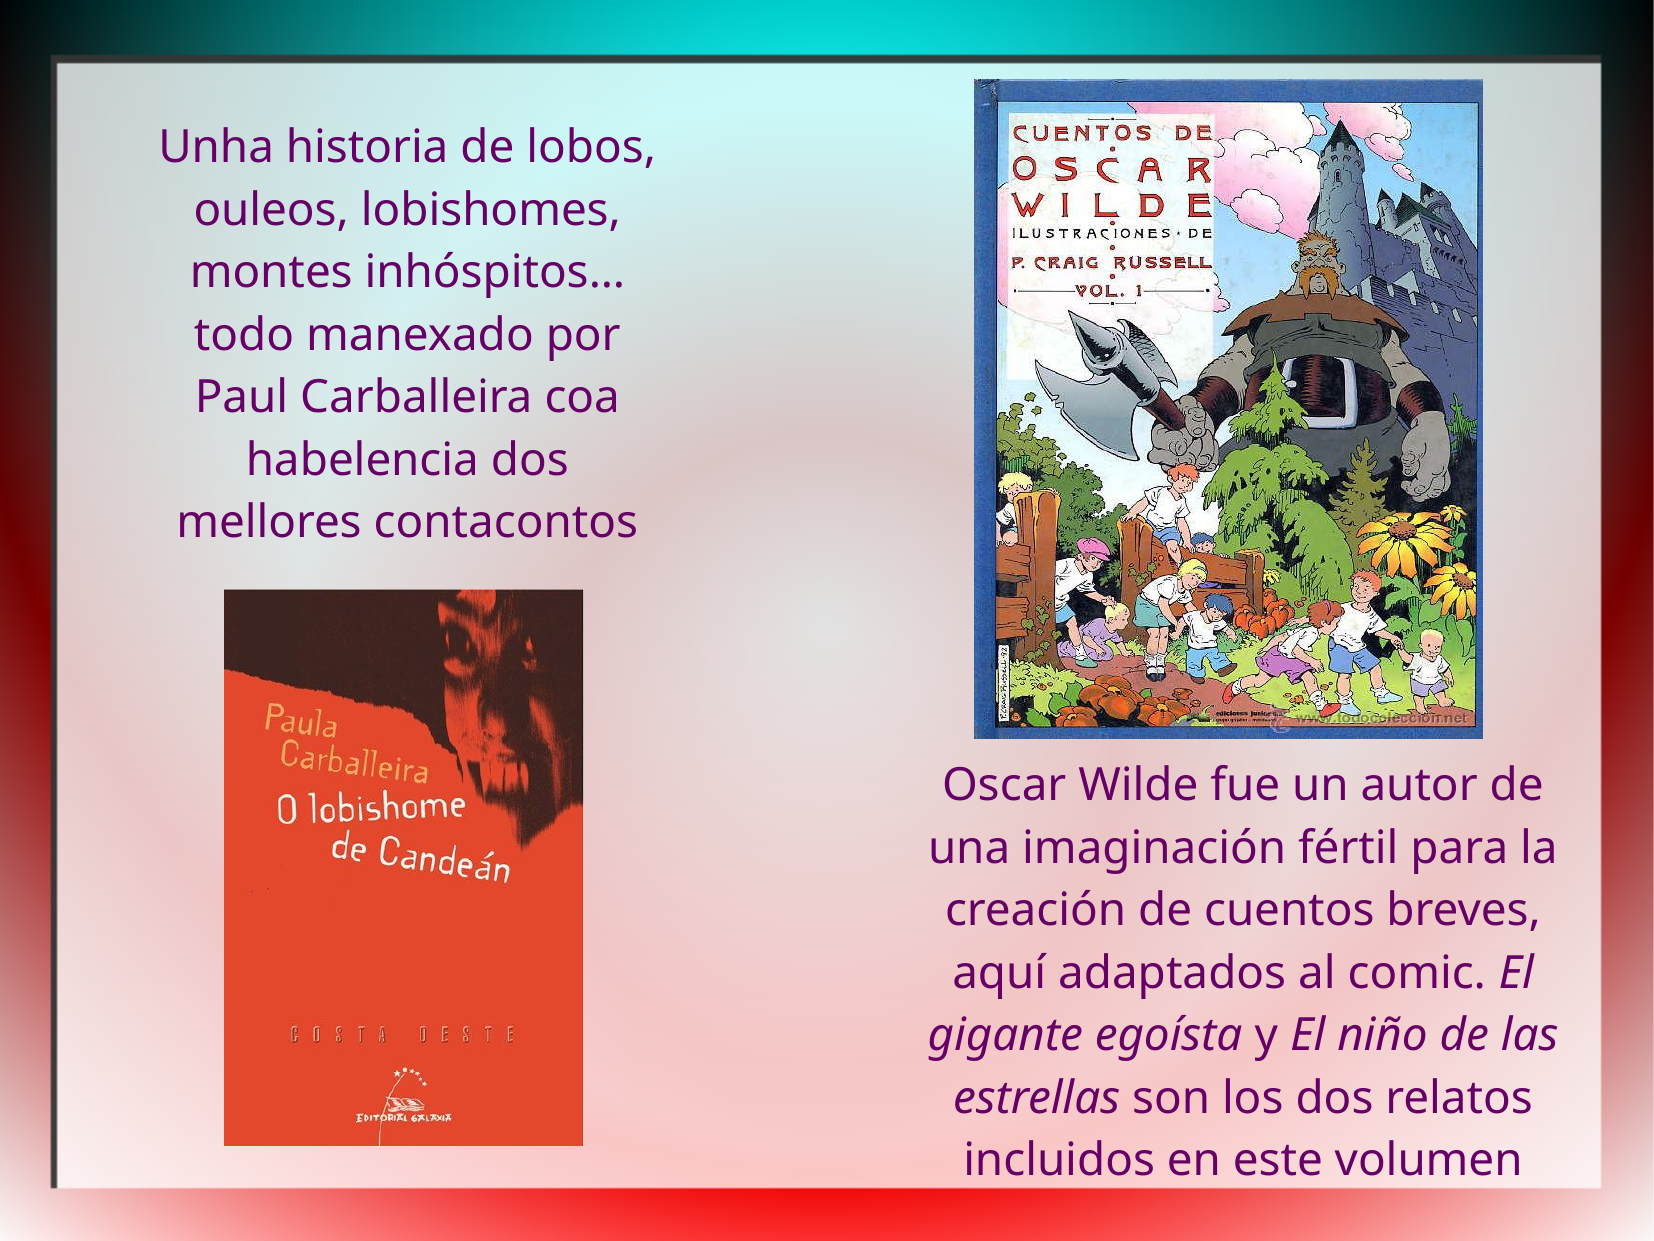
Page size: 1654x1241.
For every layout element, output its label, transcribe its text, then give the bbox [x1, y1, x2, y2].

picture [0, 0, 1654, 1241]
text_box Oscar Wilde fue un autor de una imaginación fértil para la creación de cuentos breves, aquí adaptados al comic. El gigante egoísta y El niño de las estrellas son los dos relatos incluidos en este volumen [903, 744, 1583, 1186]
text_box Unha historia de lobos, ouleos, lobishomes, montes inhóspitos… todo manexado por Paul Carballeira coa habelencia dos mellores contacontos [141, 106, 674, 579]
